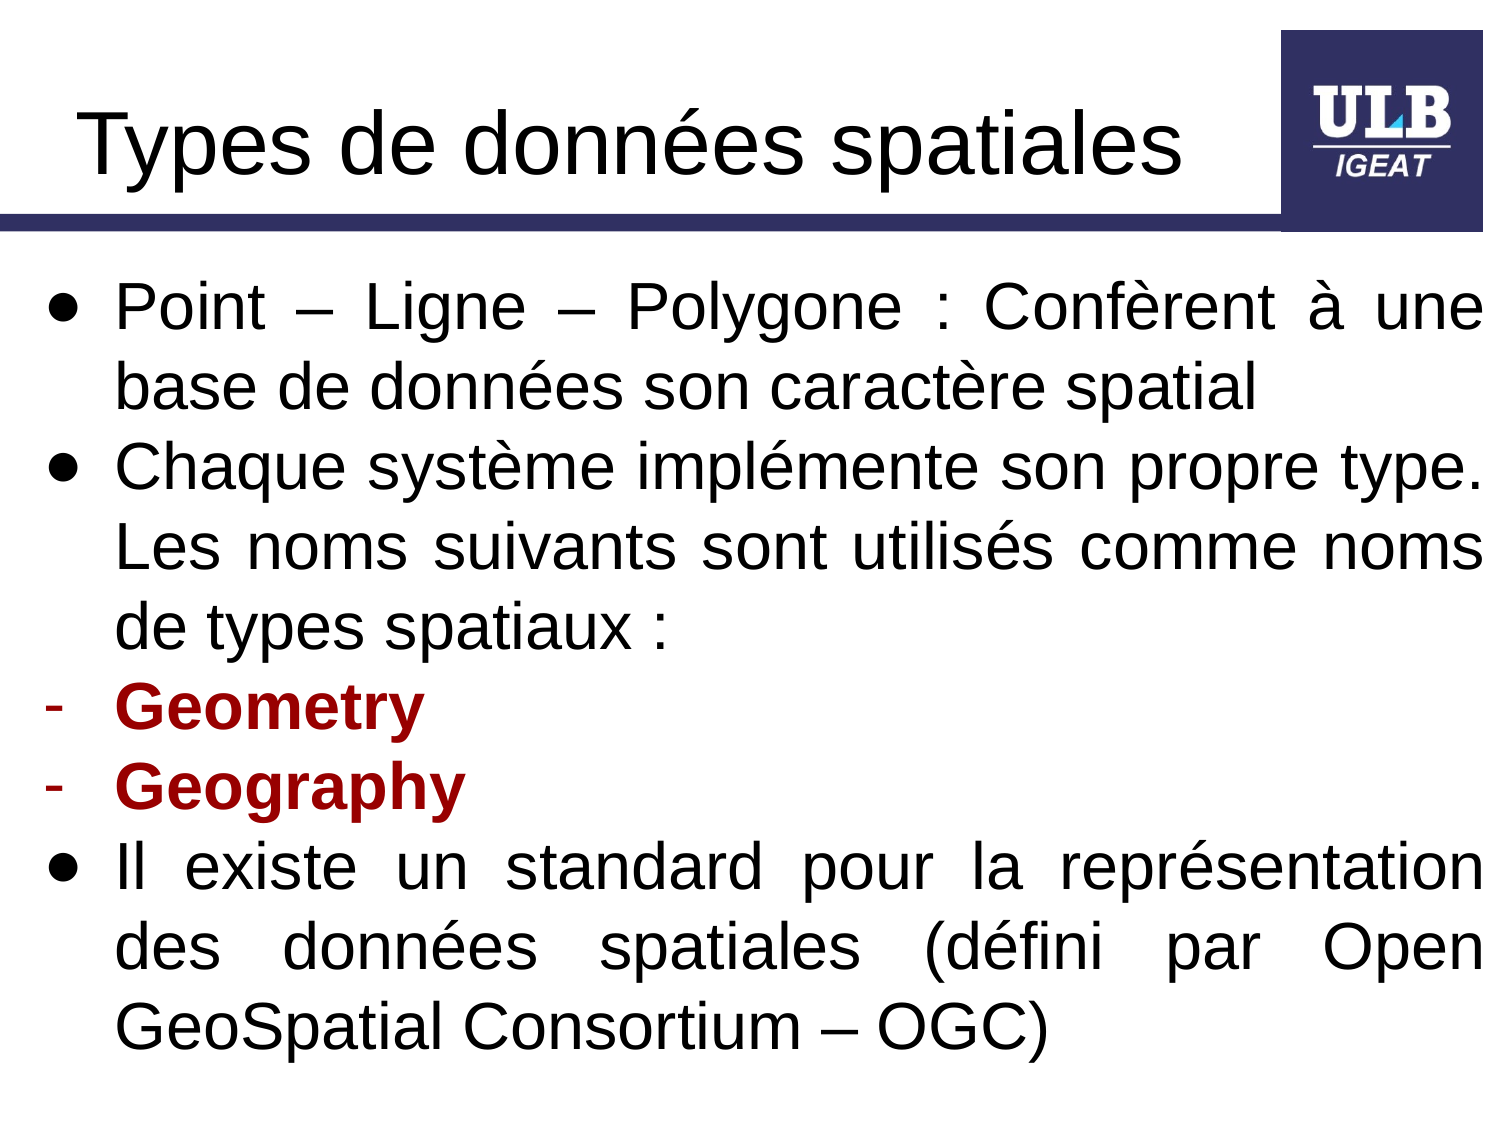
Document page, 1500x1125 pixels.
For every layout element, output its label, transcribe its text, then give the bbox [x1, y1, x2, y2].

slide_number [725, 1012, 1075, 1073]
text_box Point – Ligne – Polygone : Confèrent à une base de données son caractère spatial Chaque système implémente son propre type. Les noms suivants sont utilisés comme noms de types spatiaux : Geometry Geography Il existe un standard pour la représentation des données spatiales (défini par Open GeoSpatial Consortium – OGC) [39, 263, 1487, 1063]
title Types de données spatiales [75, 44, 1425, 233]
picture [1281, 30, 1483, 232]
